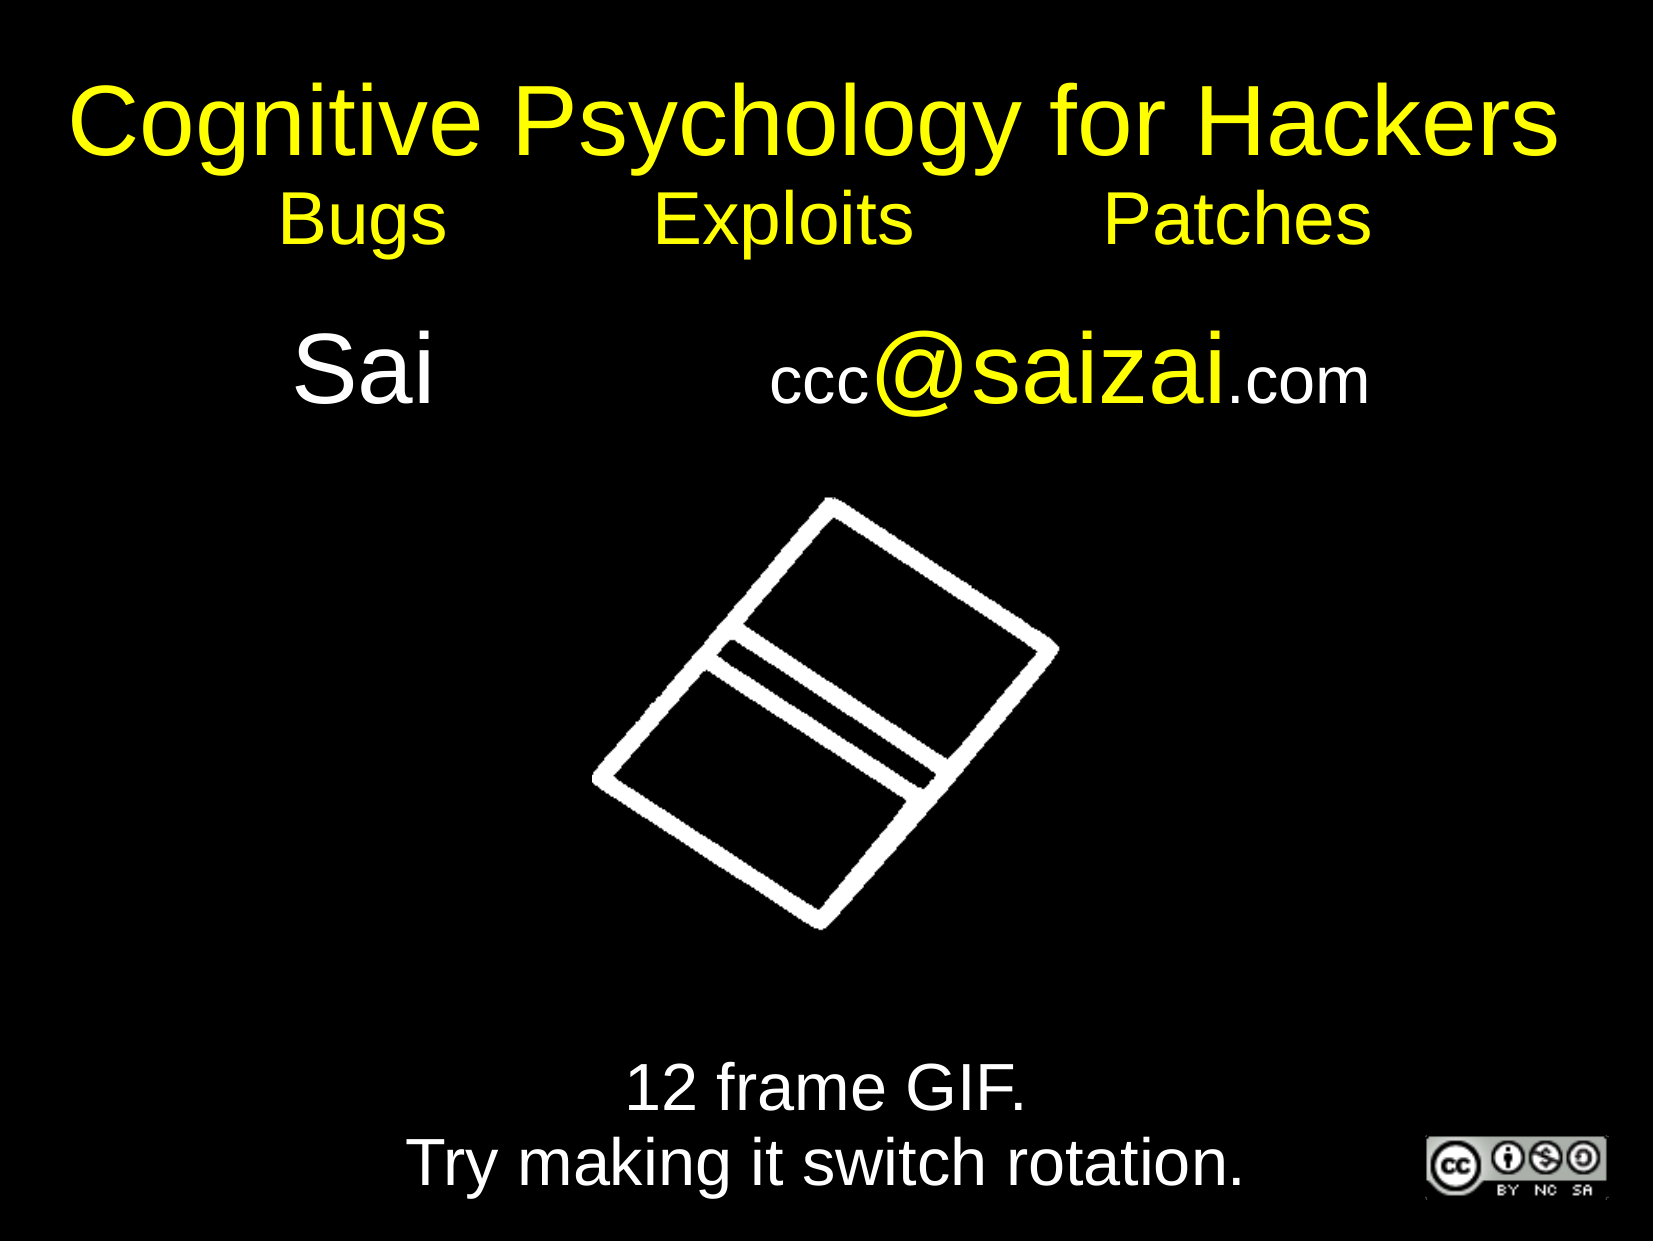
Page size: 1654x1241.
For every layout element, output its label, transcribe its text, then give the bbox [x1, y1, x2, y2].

picture [592, 479, 1061, 949]
subtitle Sai ccc@saizai.com [87, 313, 1576, 426]
title Cognitive Psychology for Hackers Bugs Exploits Patches [0, 37, 1651, 288]
text_box 12 frame GIF. Try making it switch rotation. [356, 1050, 1296, 1201]
picture [1425, 1135, 1609, 1201]
